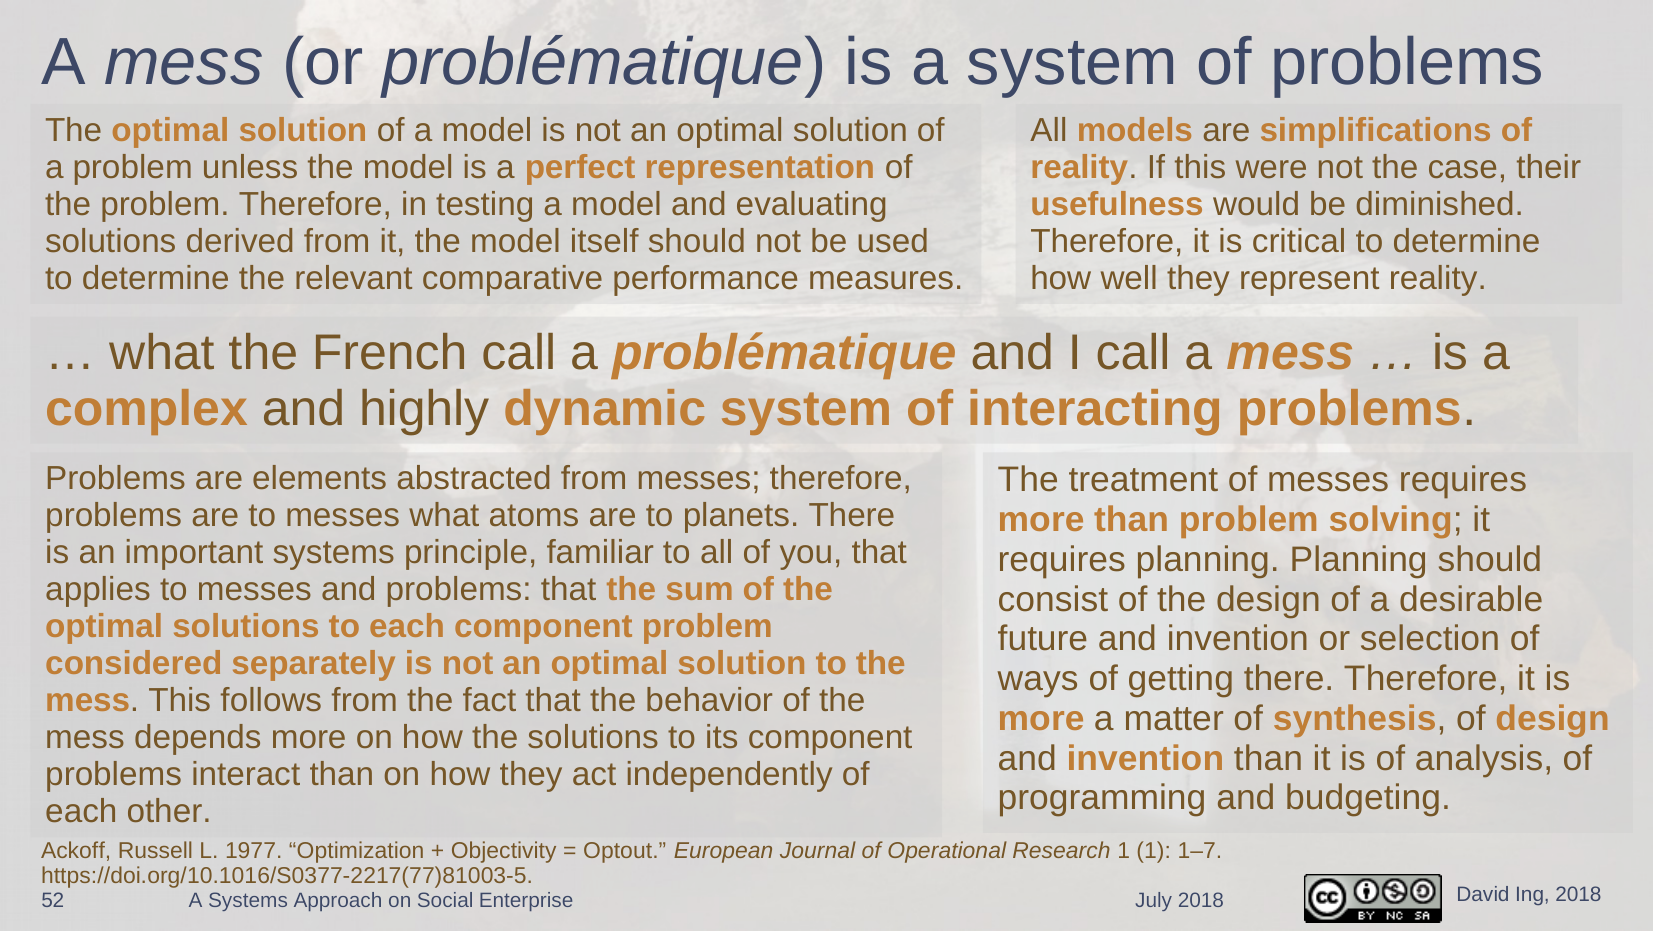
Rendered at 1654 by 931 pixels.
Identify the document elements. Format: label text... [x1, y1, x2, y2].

picture [1304, 897, 1442, 923]
text_box … what the French call a problématique and I call a mess … is a complex and highly dynamic system of interacting problems. [30, 316, 1579, 444]
text_box Problems are elements abstracted from messes; therefore, problems are to messes what atoms are to planets. There is an important systems principle, familiar to all of you, that applies to messes and problems: that the sum of the optimal solutions to each component problem considered separately is not an optimal solution to the mess. This follows from the fact that the behavior of the mess depends more on how the solutions to its component problems interact than on how they act independently of each other. [30, 452, 943, 838]
text_box All models are simplifications of reality. If this were not the case, their usefulness would be diminished. Therefore, it is critical to determine how well they represent reality. [1015, 103, 1623, 304]
text_box The optimal solution of a model is not an optimal solution of a problem unless the model is a perfect representation of the problem. Therefore, in testing a model and evaluating solutions derived from it, the model itself should not be used to determine the relevant comparative performance measures. [30, 103, 982, 304]
text_box The treatment of messes requires more than problem solving; it requires planning. Planning should consist of the design of a desirable future and invention or selection of ways of getting there. Therefore, it is more a matter of synthesis, of design and invention than it is of analysis, of programming and budgeting. [982, 452, 1633, 833]
title A mess (or problématique) is a system of problems [41, 30, 1613, 126]
table_cell Pursuits: [0, 0, 1653, 931]
text_box Ackoff, Russell L. 1977. “Optimization + Objectivity = Optout.” European Journal of Operational Research 1 (1): 1–7. https://doi.org/10.1016/S0377-2217(77)81003-5. [26, 830, 1563, 897]
